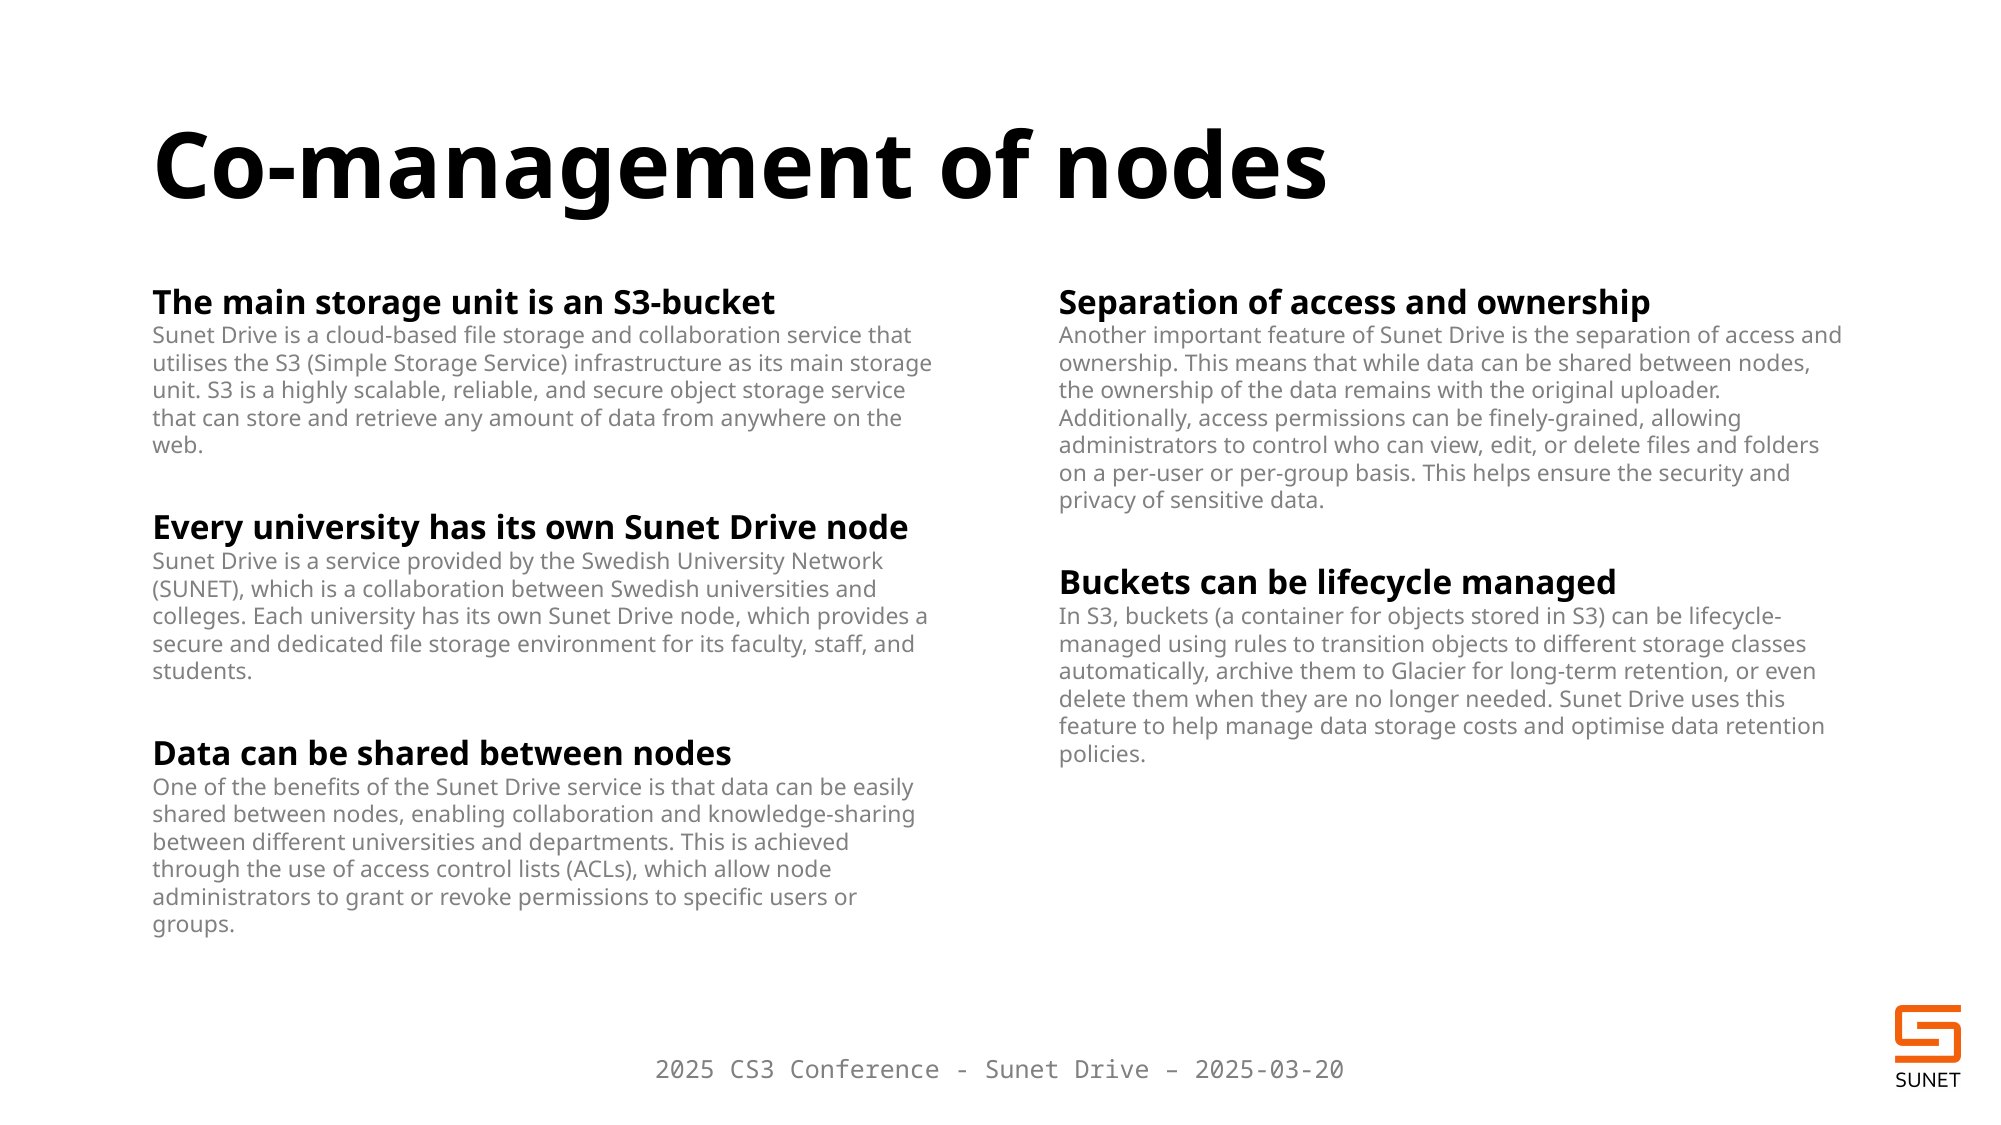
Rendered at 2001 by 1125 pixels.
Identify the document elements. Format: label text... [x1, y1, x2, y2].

list 2025 CS3 Conference - Sunet Drive – 2025-03-20 [250, 1050, 1751, 1096]
picture [1895, 1005, 1961, 1092]
title Co-management of nodes [137, 59, 1863, 273]
list The main storage unit is an S3-bucket Sunet Drive is a cloud-based file storage and collaboration service that utilises the S3 (Simple Storage Service) infrastructure as its main storage unit. S3 is a highly scalable, reliable, and secure object storage service that can store and retrieve any amount of data from anywhere on the web. Every university has its own Sunet Drive node Sunet Drive is a service provided by the Swedish University Network (SUNET), which is a collaboration between Swedish universities and colleges. Each university has its own Sunet Drive node, which provides a secure and dedicated file storage environment for its faculty, staff, and students. Data can be shared between nodes One of the benefits of the Sunet Drive service is that data can be easily shared between nodes, enabling collaboration and knowledge-sharing between different universities and departments. This is achieved through the use of access control lists (ACLs), which allow node administrators to grant or revoke permissions to specific users or groups. Separation of access and ownership Another important feature of Sunet Drive is the separation of access and ownership. This means that while data can be shared between nodes, the ownership of the data remains with the original uploader. Additionally, access permissions can be finely-grained, allowing administrators to control who can view, edit, or delete files and folders on a per-user or per-group basis. This helps ensure the security and privacy of sensitive data. Buckets can be lifecycle managed In S3, buckets (a container for objects stored in S3) can be lifecycle-managed using rules to transition objects to different storage classes automatically, archive them to Glacier for long-term retention, or even delete them when they are no longer needed. Sunet Drive uses this feature to help manage data storage costs and optimise data retention policies. [137, 273, 1863, 991]
